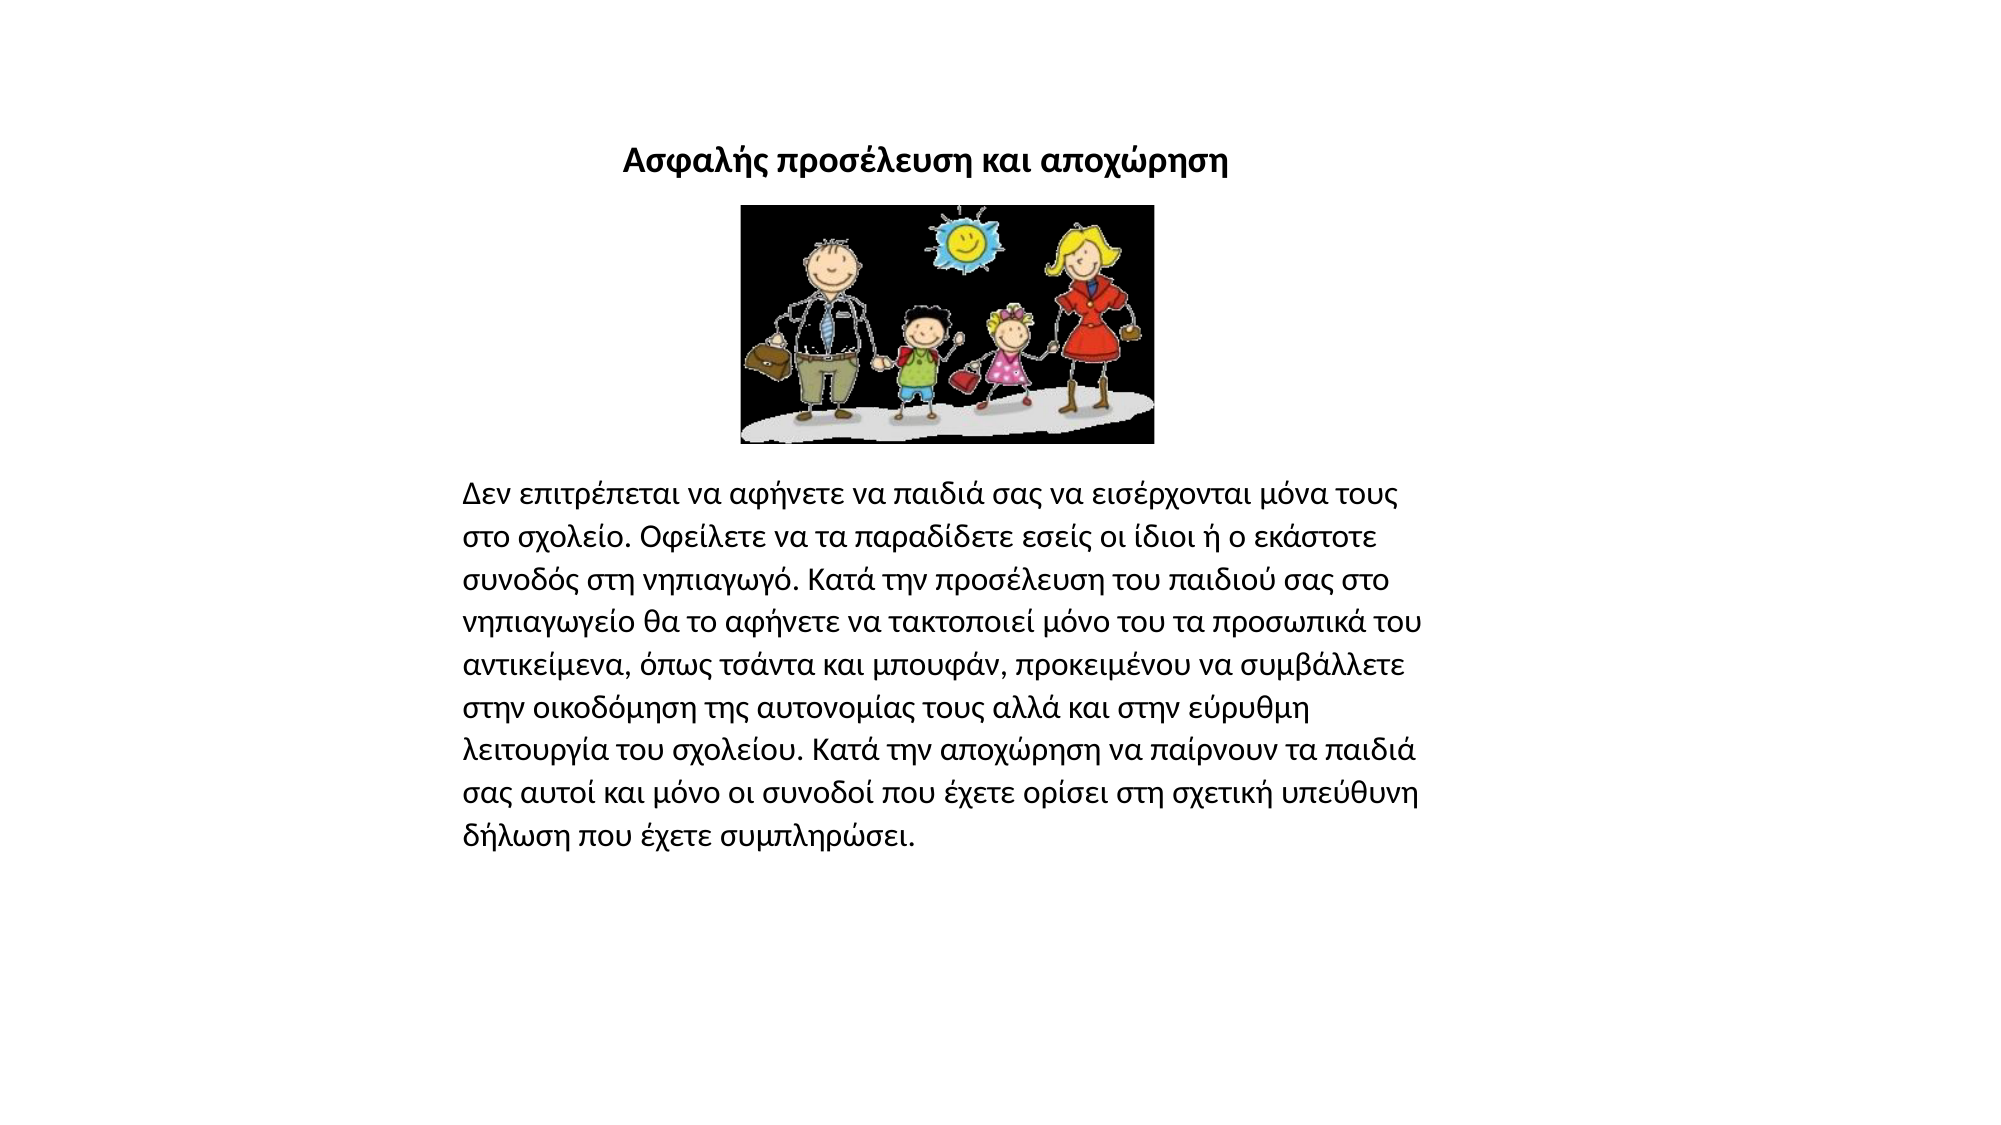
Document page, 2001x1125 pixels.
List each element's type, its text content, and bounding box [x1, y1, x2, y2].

text_box Δεν επιτρέπεται να αφήνετε να παιδιά σας να εισέρχονται μόνα τους στο σχολείο. Οφείλετε να τα παραδίδετε εσείς οι ίδιοι ή ο εκάστοτε συνοδός στη νηπιαγωγό. Κατά την προσέλευση του παιδιού σας στο νηπιαγωγείο θα το αφήνετε να τακτοποιεί μόνο του τα προσωπικά του αντικείμενα, όπως τσάντα και μπουφάν, προκειμένου να συμβάλλετε στην οικοδόμηση της αυτονομίας τους αλλά και στην εύρυθμη λειτουργία του σχολείου. Κατά την αποχώρηση να παίρνουν τα παιδιά σας αυτοί και μόνο οι συνοδοί που έχετε ορίσει στη σχετική υπεύθυνη δήλωση που έχετε συμπληρώσει. [448, 461, 1455, 860]
text_box Ασφαλής προσέλευση και αποχώρηση [608, 127, 1254, 187]
picture [740, 205, 1155, 444]
